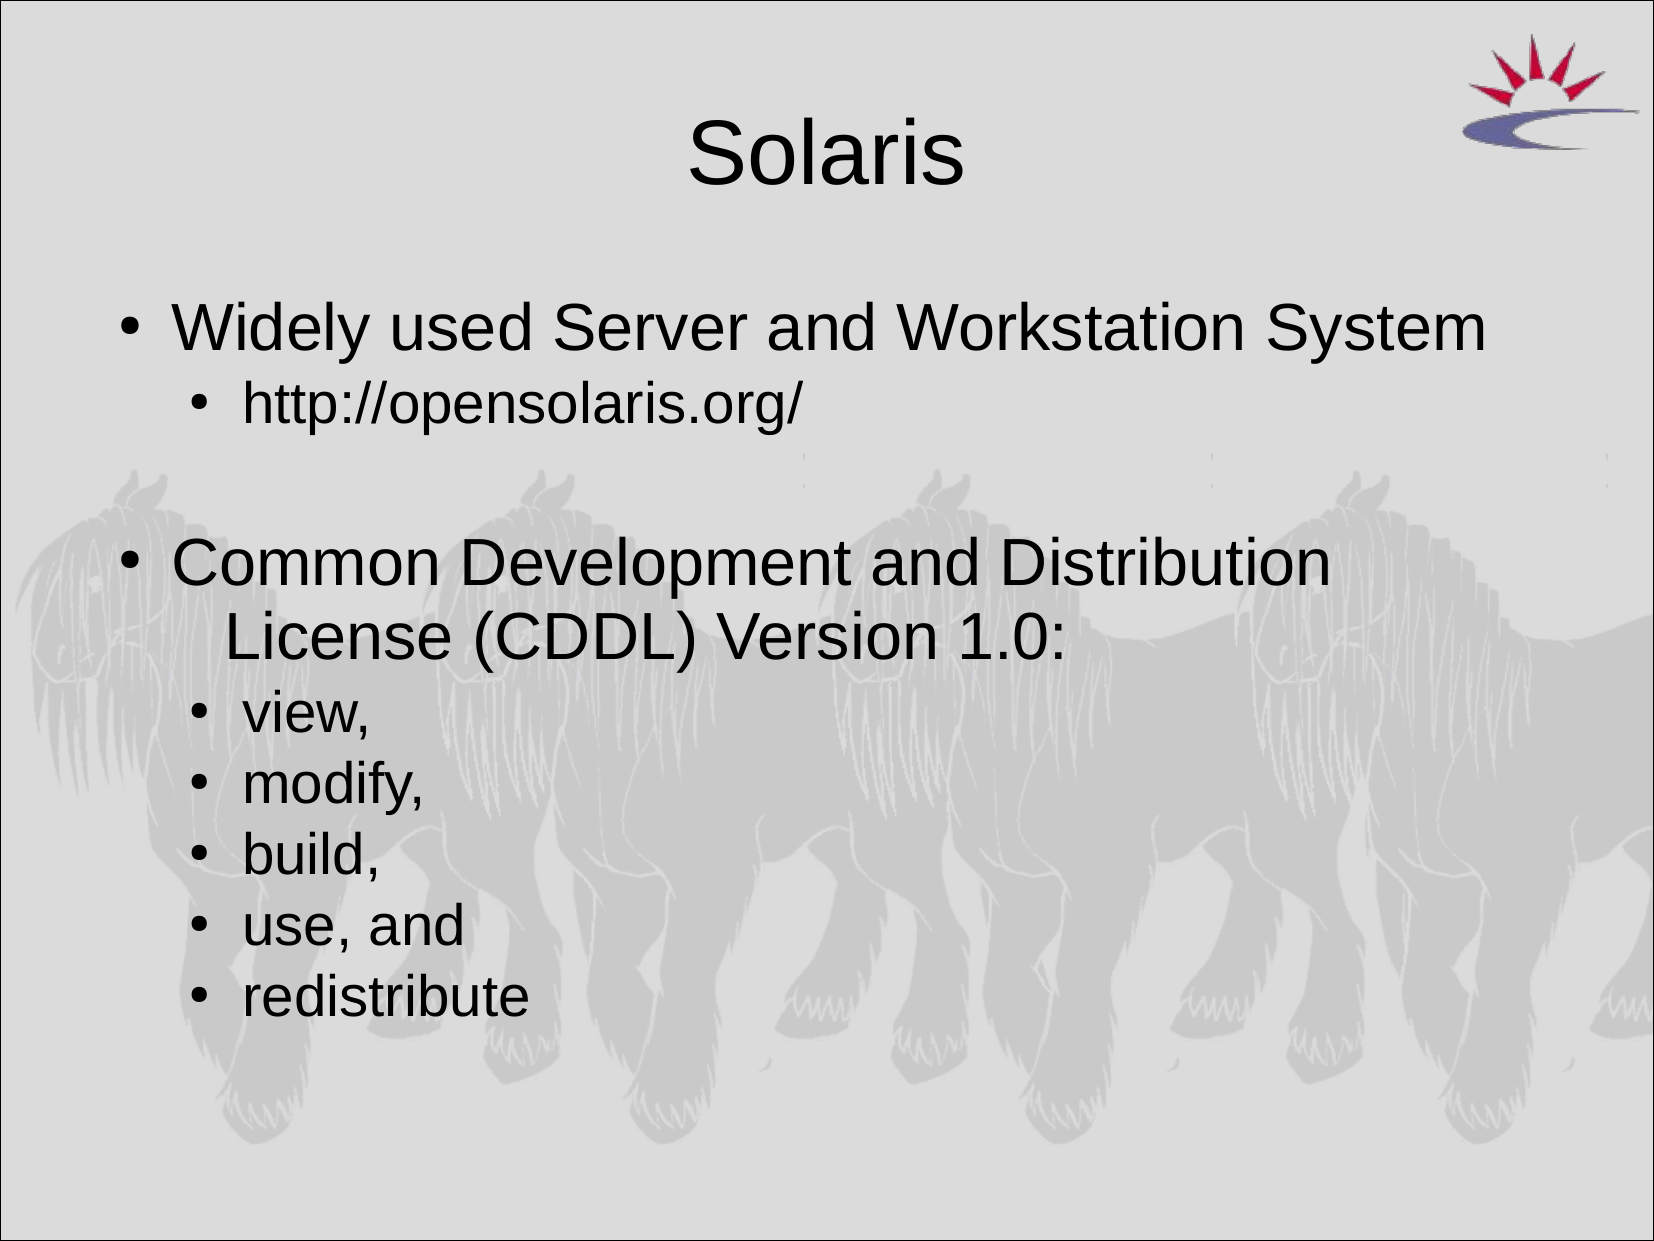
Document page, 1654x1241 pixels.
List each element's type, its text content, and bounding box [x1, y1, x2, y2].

picture [1462, 34, 1640, 151]
list Widely used Server and Workstation System http://opensolaris.org/ Common Development and Distribution License (CDDL) Version 1.0: view, modify, build, use, and redistribute [82, 290, 1571, 1107]
title Solaris [82, 56, 1571, 250]
